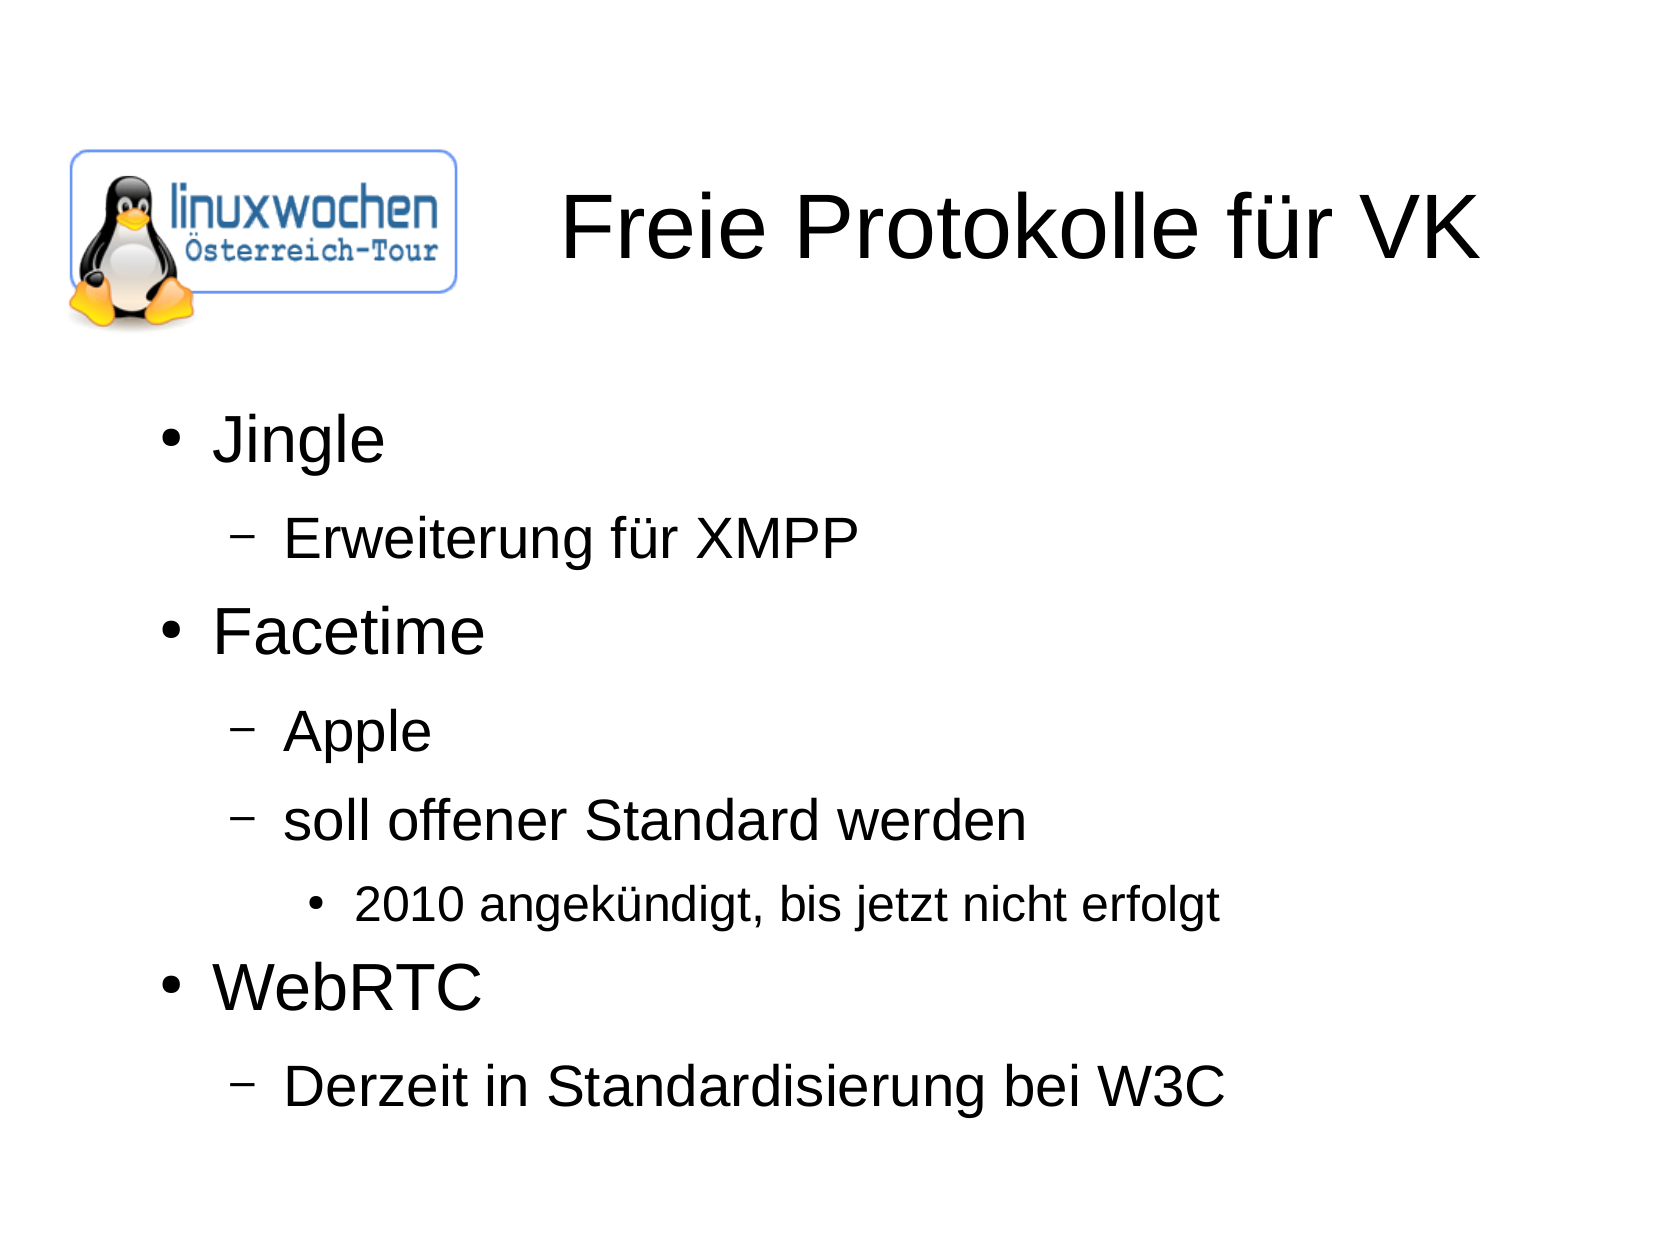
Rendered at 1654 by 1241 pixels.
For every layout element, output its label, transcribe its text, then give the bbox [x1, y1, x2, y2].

picture [37, 129, 472, 338]
title Freie Protokolle für VK [471, 123, 1571, 331]
list Jingle Erweiterung für XMPP Facetime Apple soll offener Standard werden 2010 angekündigt, bis jetzt nicht erfolgt WebRTC Derzeit in Standardisierung bei W3C [141, 401, 1536, 1170]
